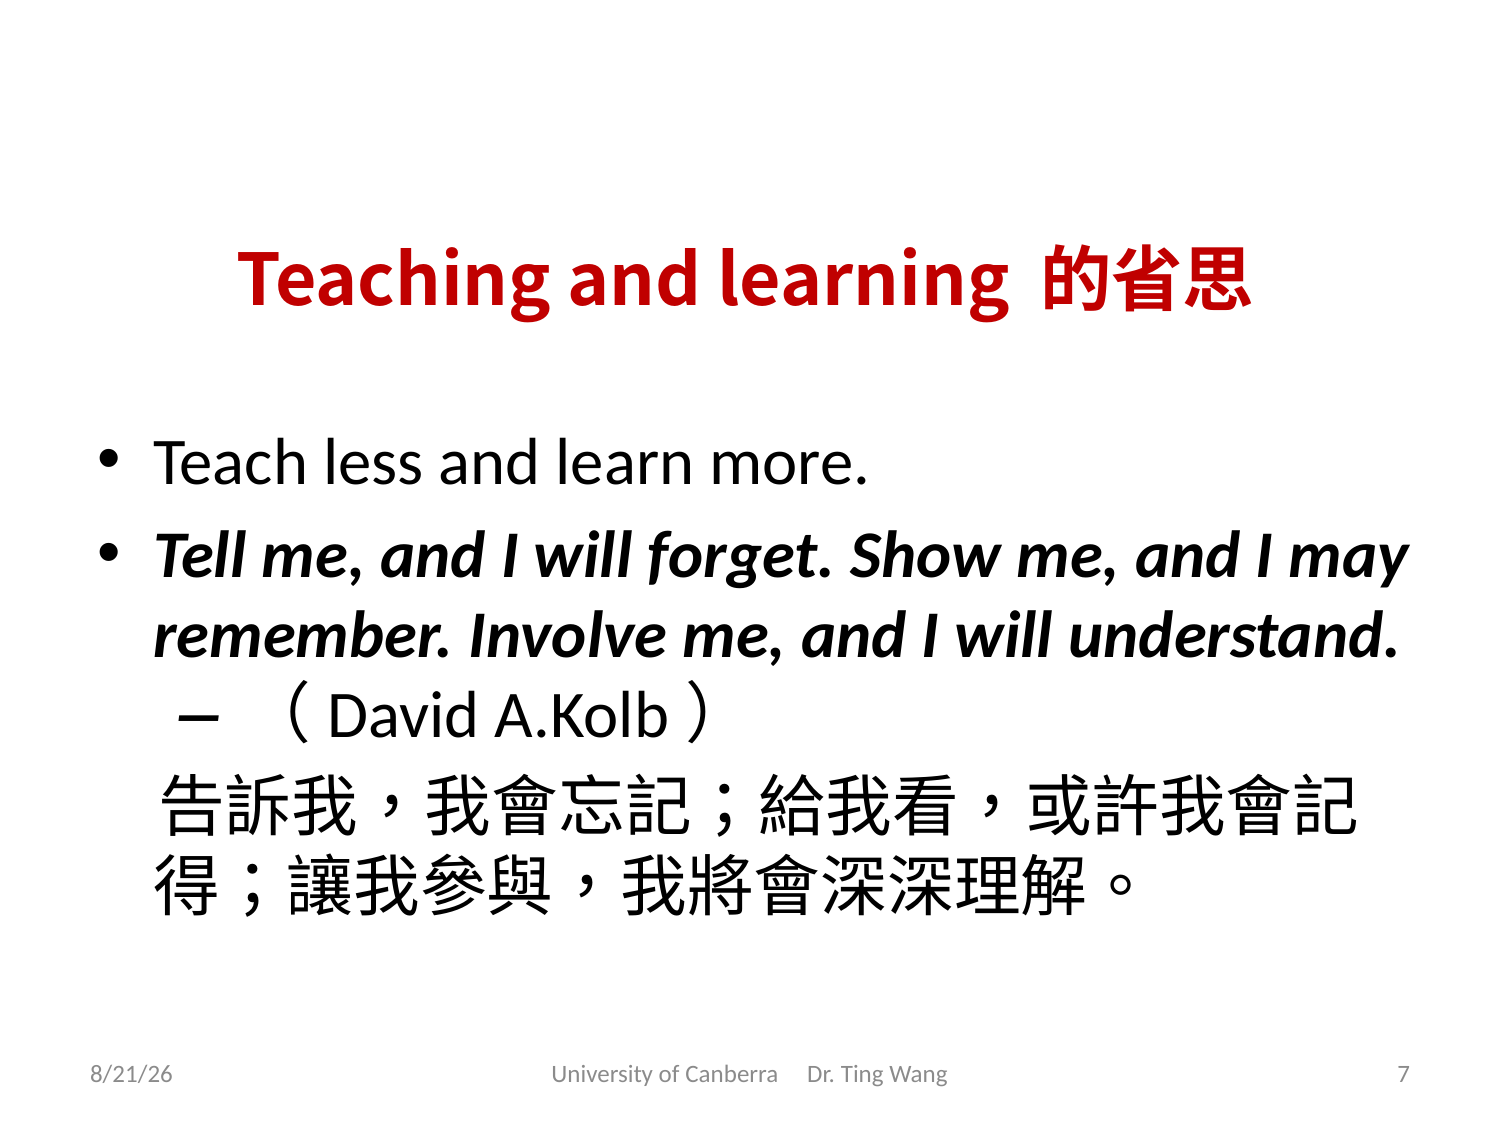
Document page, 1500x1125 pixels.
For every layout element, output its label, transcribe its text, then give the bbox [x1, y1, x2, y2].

footer University of Canberra Dr. Ting Wang [512, 1042, 988, 1103]
slide_number <編號> [1074, 1042, 1425, 1103]
title Teaching and learning 的省思 [70, 140, 1421, 329]
list Teach less and learn more. Tell me, and I will forget. Show me, and I may remember. Involve me, and I will understand. ―（David A.Kolb） 告訴我，我會忘記；給我看，或許我會記得；讓我參與，我將會深深理解。 [82, 410, 1432, 945]
slide_number 4/6/16 [75, 1042, 425, 1103]
